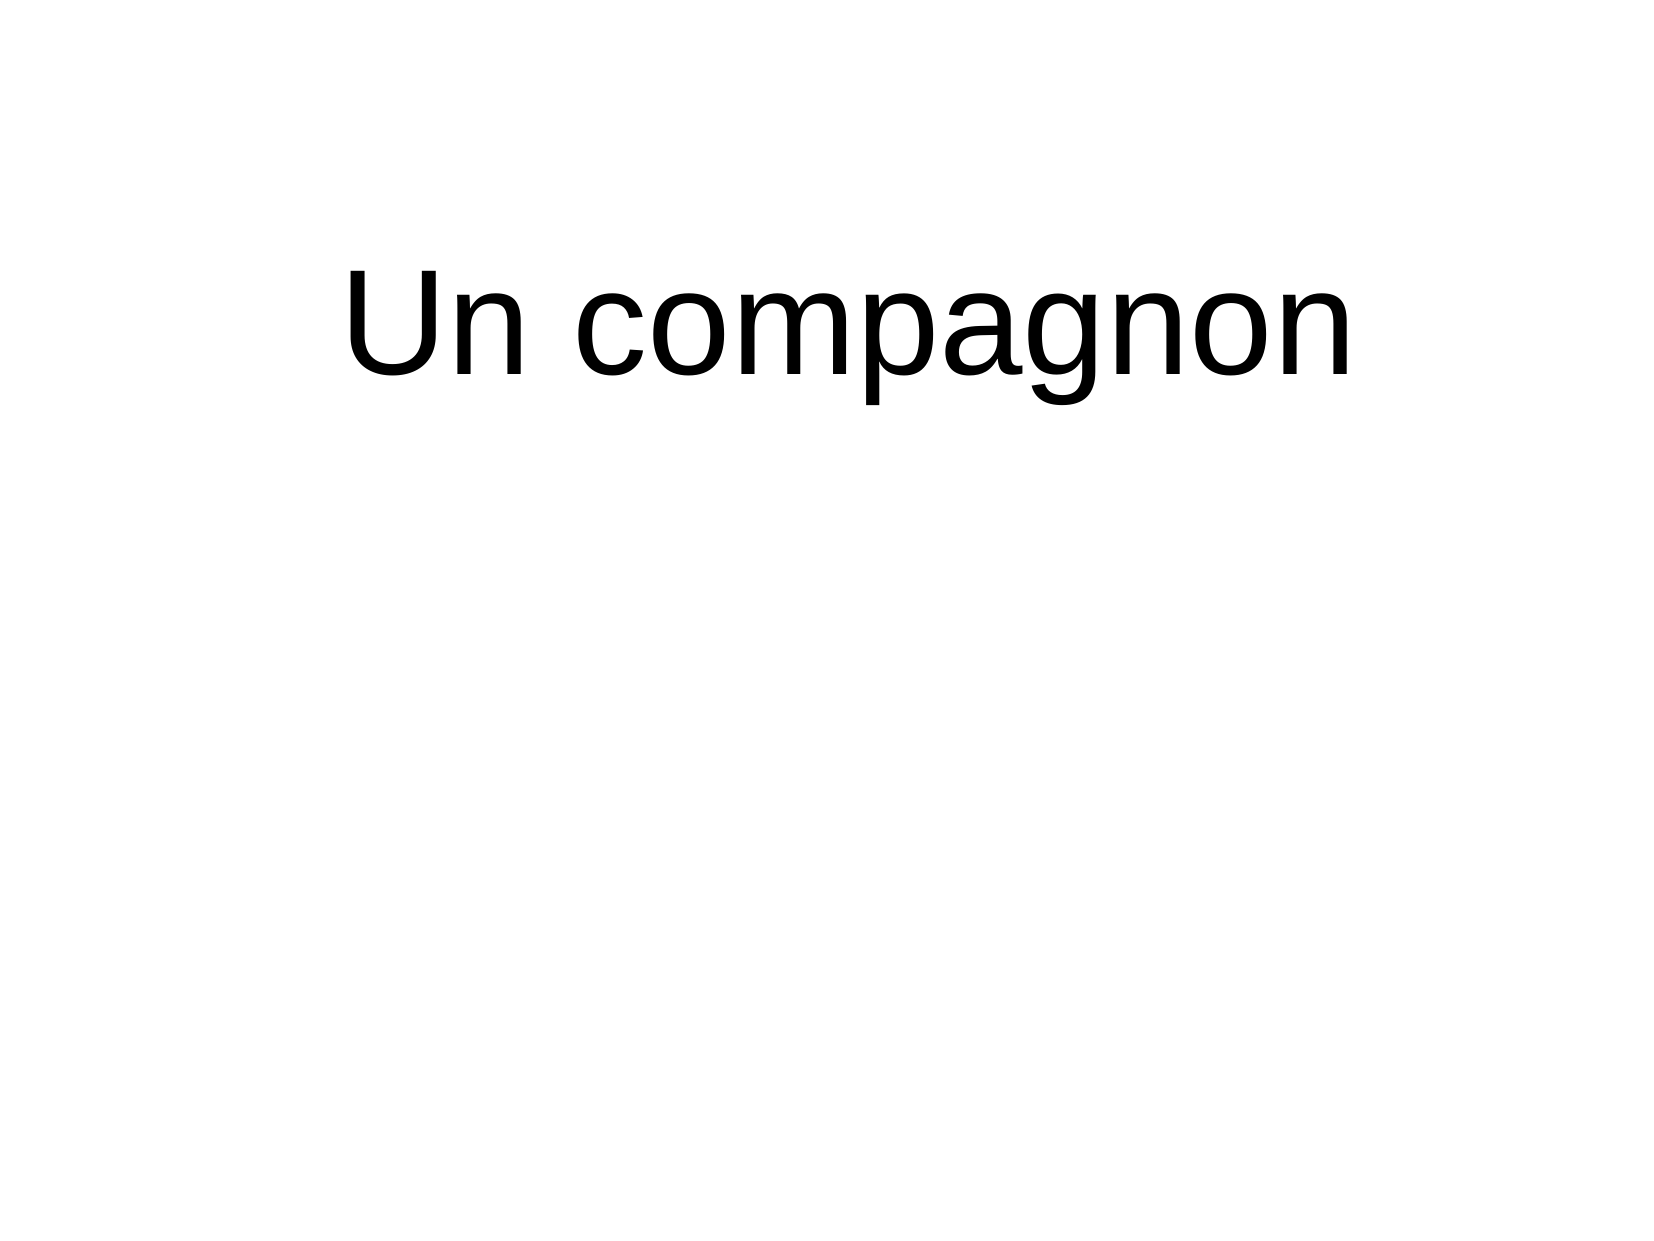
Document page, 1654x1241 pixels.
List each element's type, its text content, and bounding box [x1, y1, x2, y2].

text_box Un compagnon [324, 230, 1418, 414]
